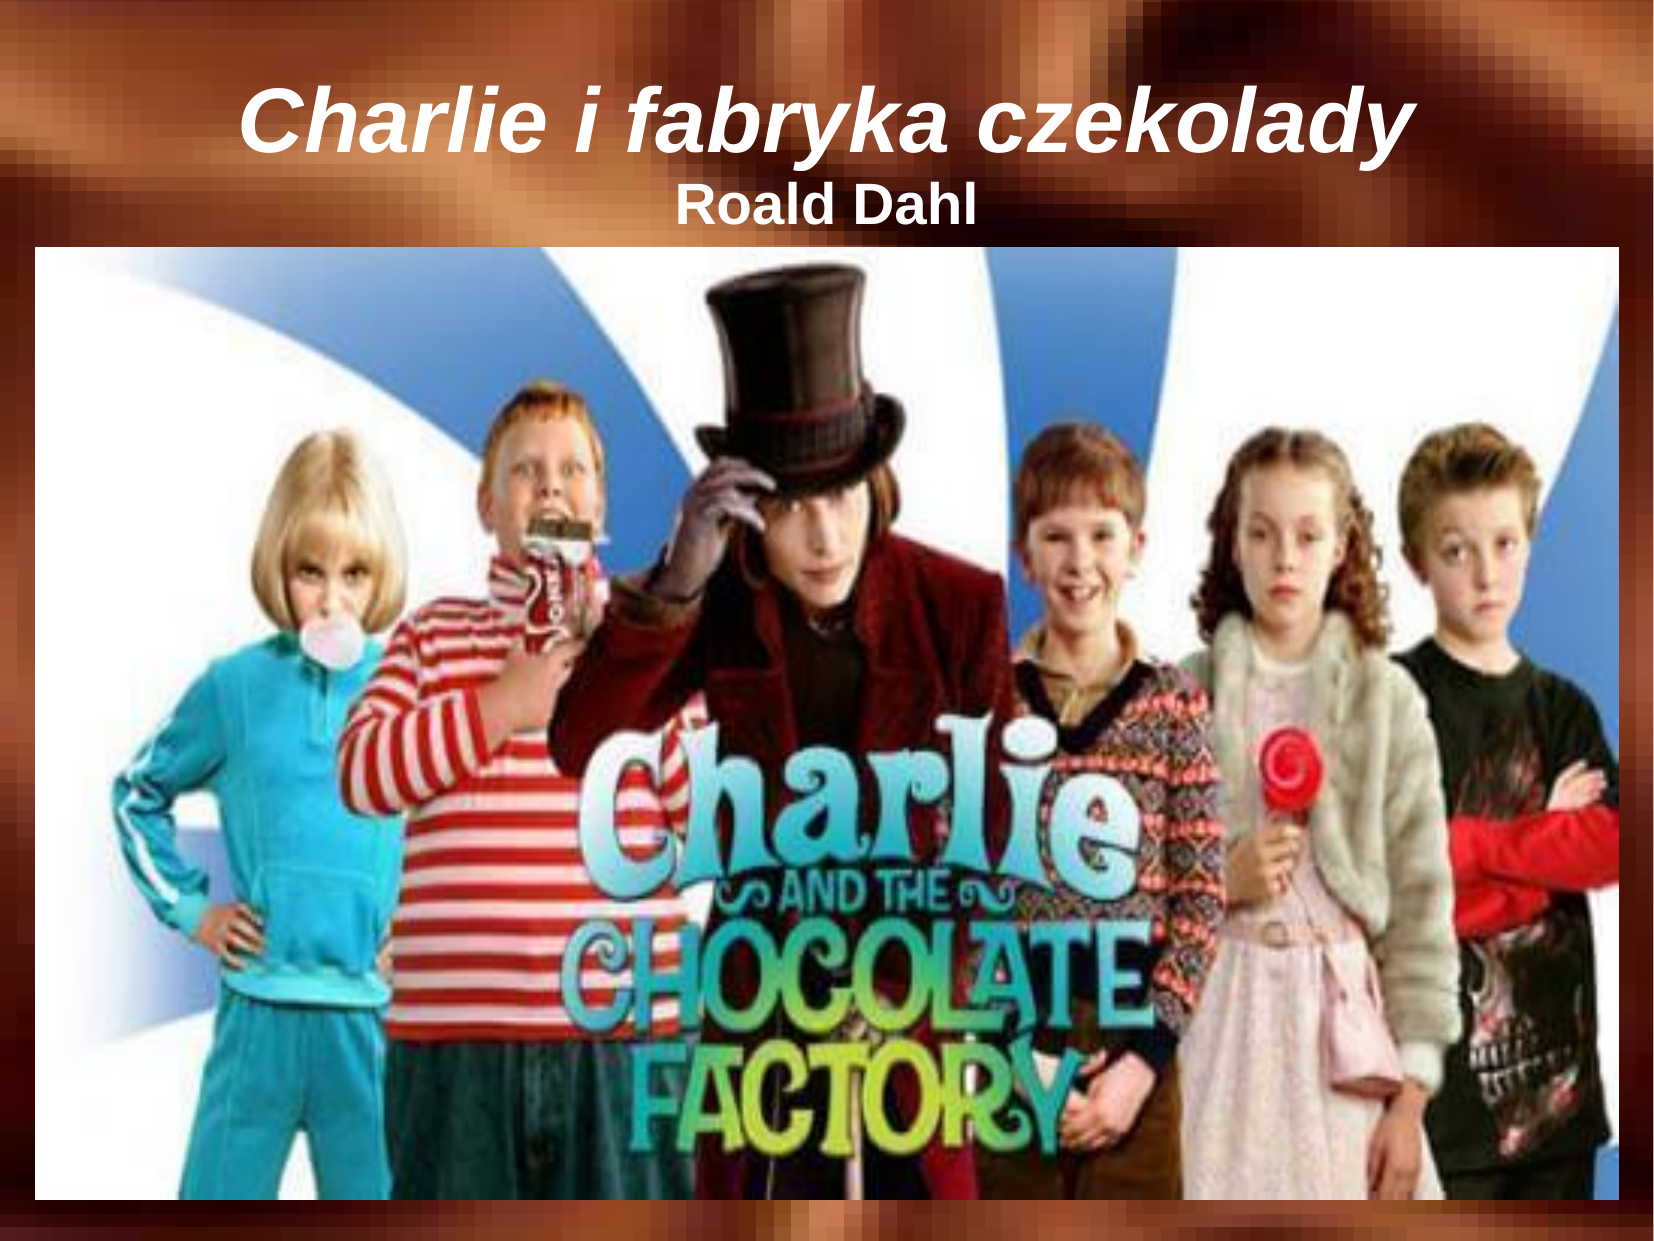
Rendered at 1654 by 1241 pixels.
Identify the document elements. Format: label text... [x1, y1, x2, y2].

title Charlie i fabryka czekolady Roald Dahl [82, 49, 1571, 247]
picture [0, 0, 1654, 1241]
